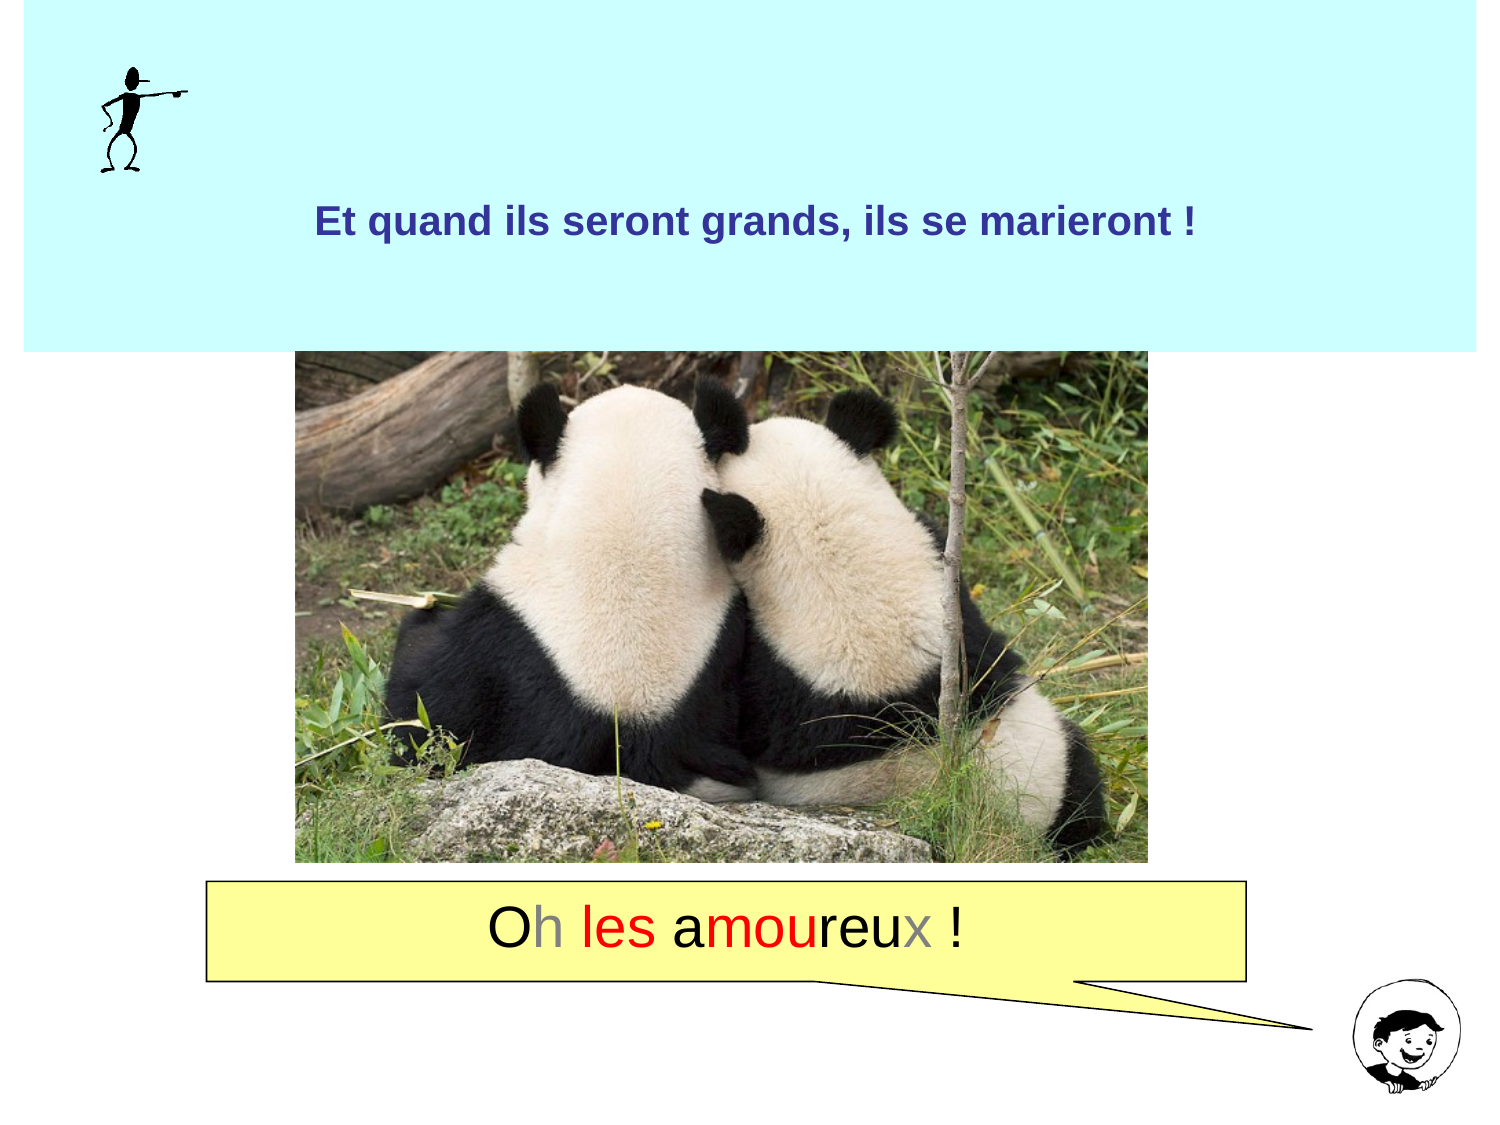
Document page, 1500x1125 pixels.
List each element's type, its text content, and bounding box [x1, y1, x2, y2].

picture [100, 66, 188, 173]
text_box Oh les amoureux ! [206, 881, 1313, 1030]
picture [1352, 976, 1461, 1094]
picture [295, 351, 1148, 863]
title Et quand ils seront grands, ils se marieront ! [23, 0, 1477, 352]
